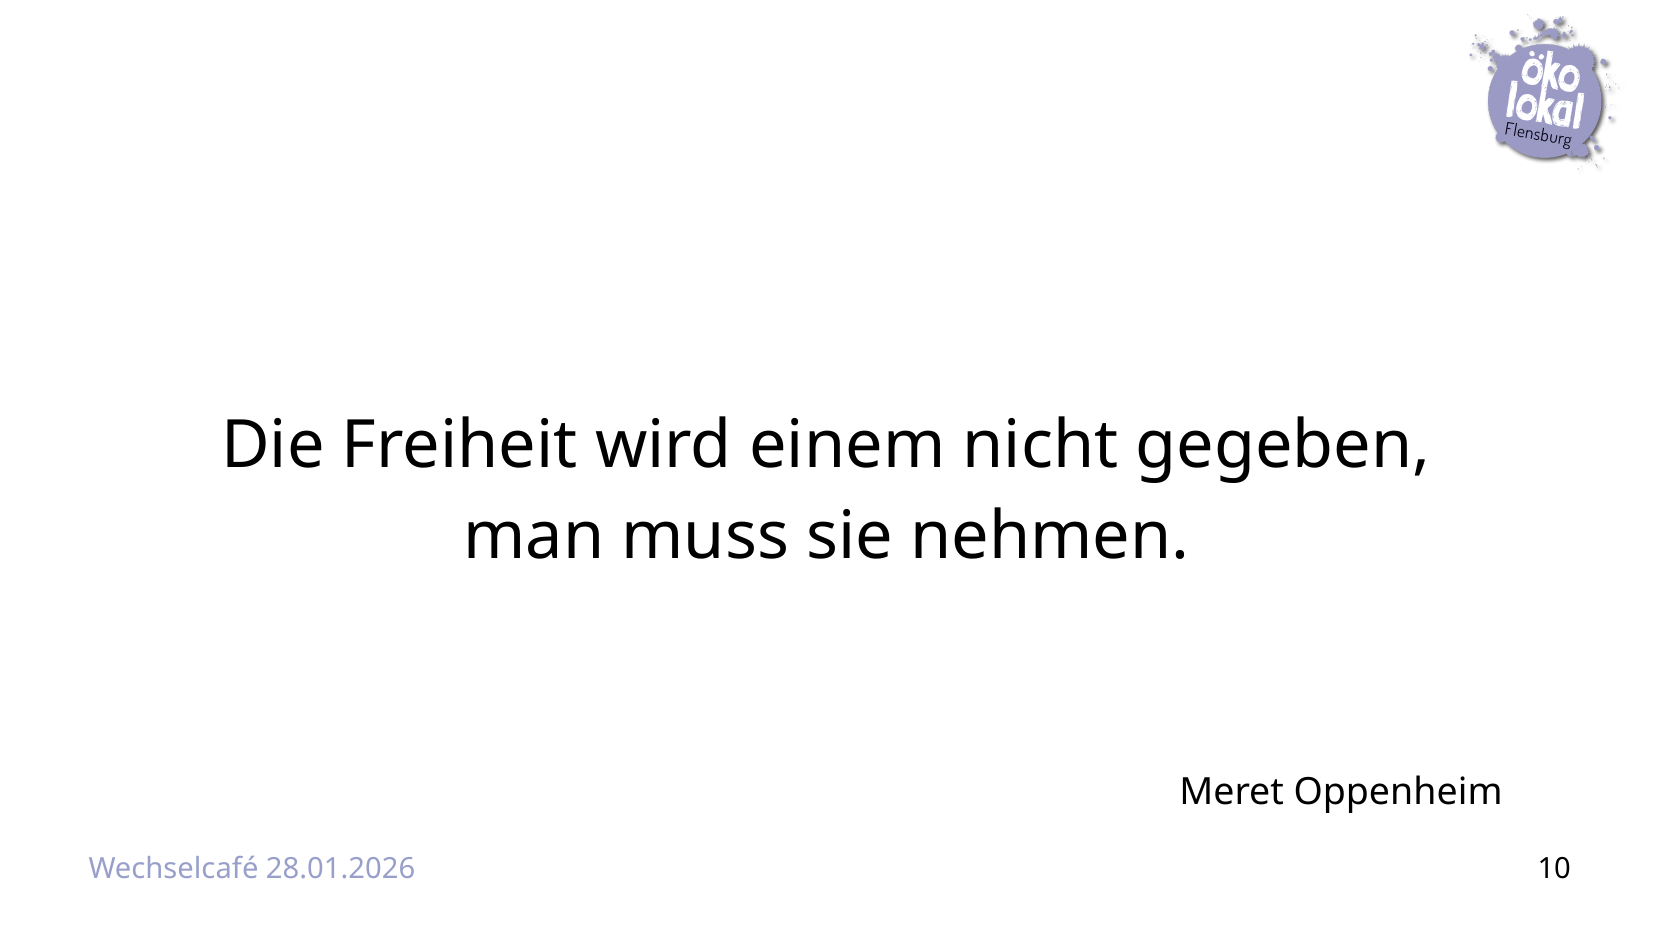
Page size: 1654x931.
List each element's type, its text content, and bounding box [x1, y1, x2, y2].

text_box Meret Oppenheim [1151, 757, 1518, 820]
picture [1444, 0, 1654, 178]
text_box Die Freiheit wird einem nicht gegeben, man muss sie nehmen. [82, 217, 1571, 758]
